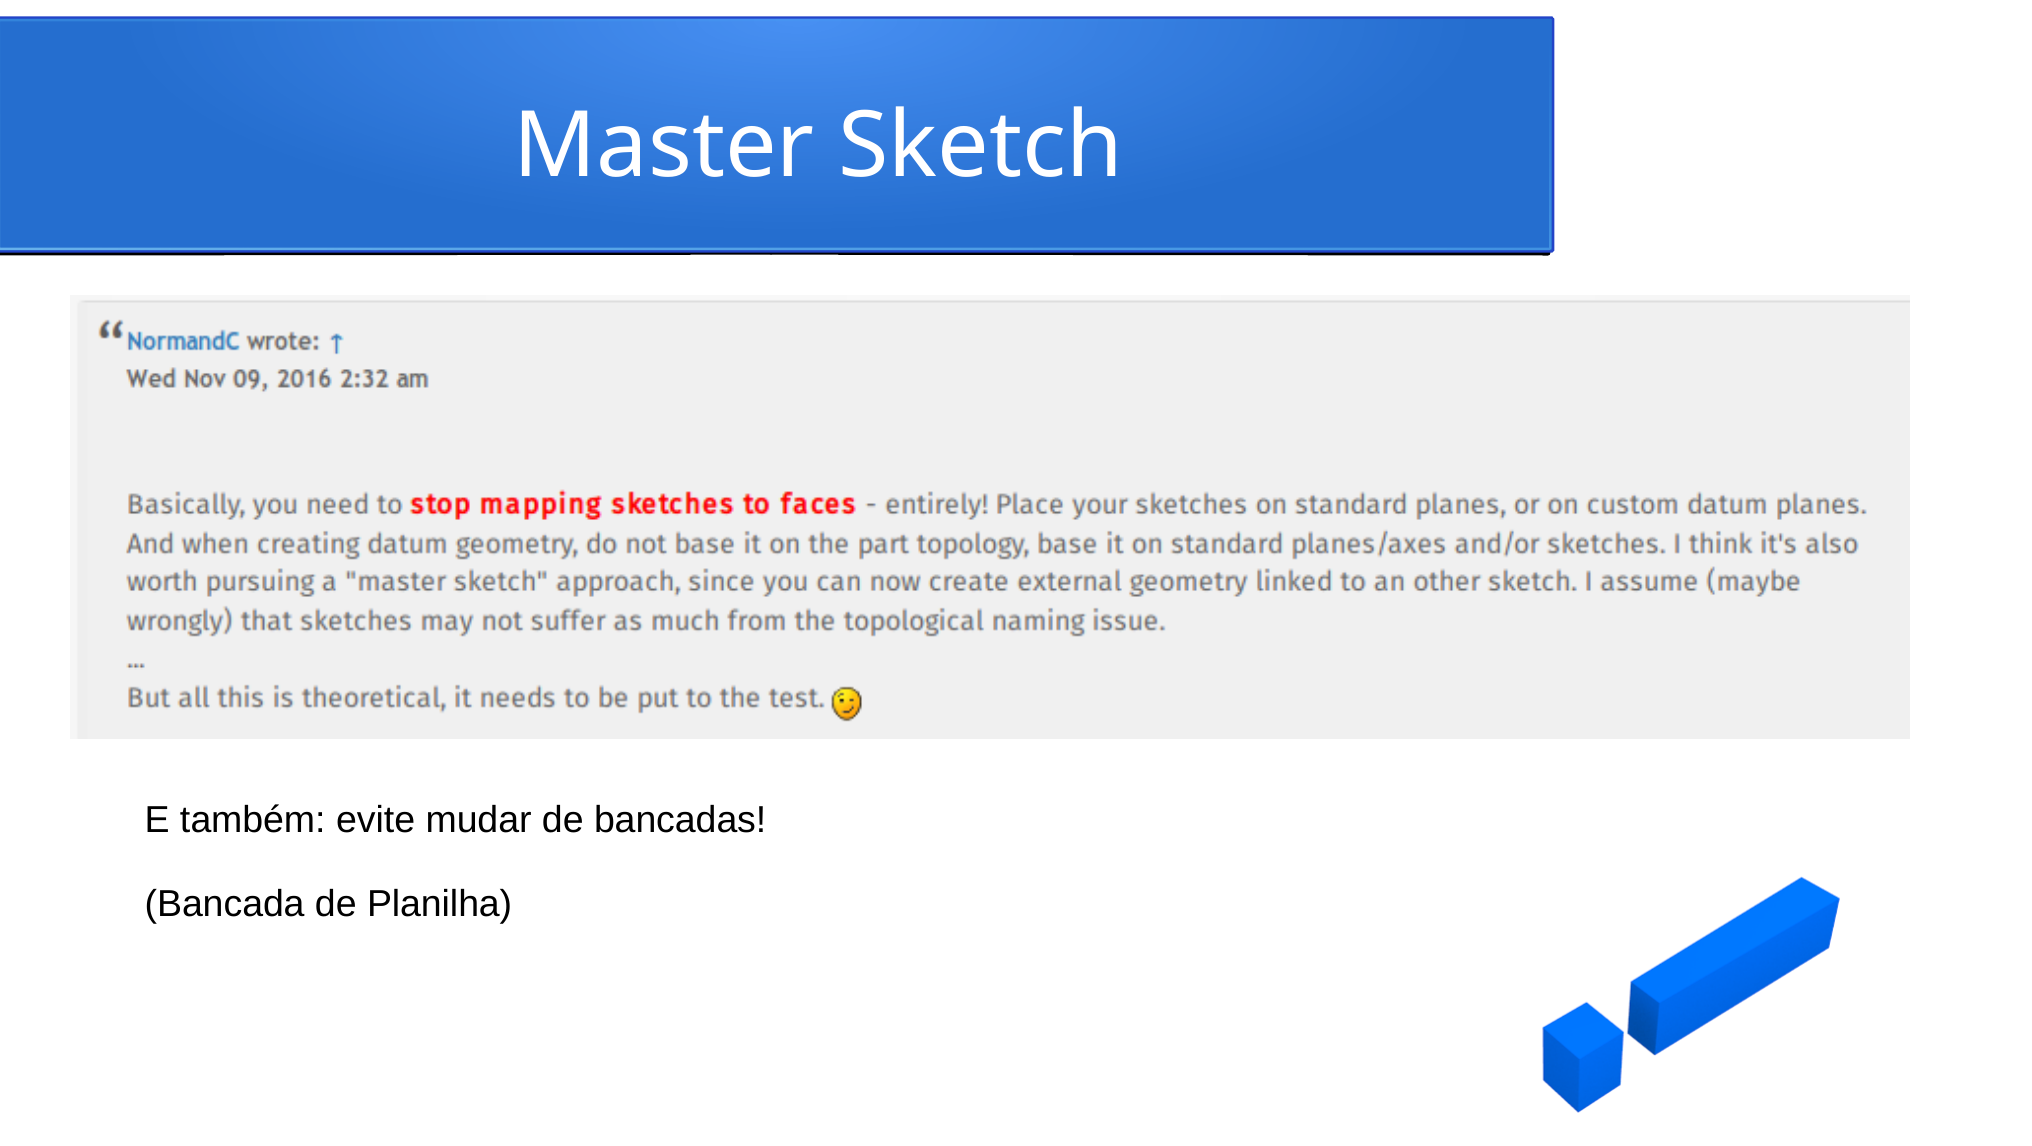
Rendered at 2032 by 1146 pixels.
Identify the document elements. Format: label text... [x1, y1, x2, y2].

text_box E também: evite mudar de bancadas! (Bancada de Planilha) [129, 791, 910, 933]
title Master Sketch [101, 45, 1536, 237]
picture [70, 295, 2032, 1143]
